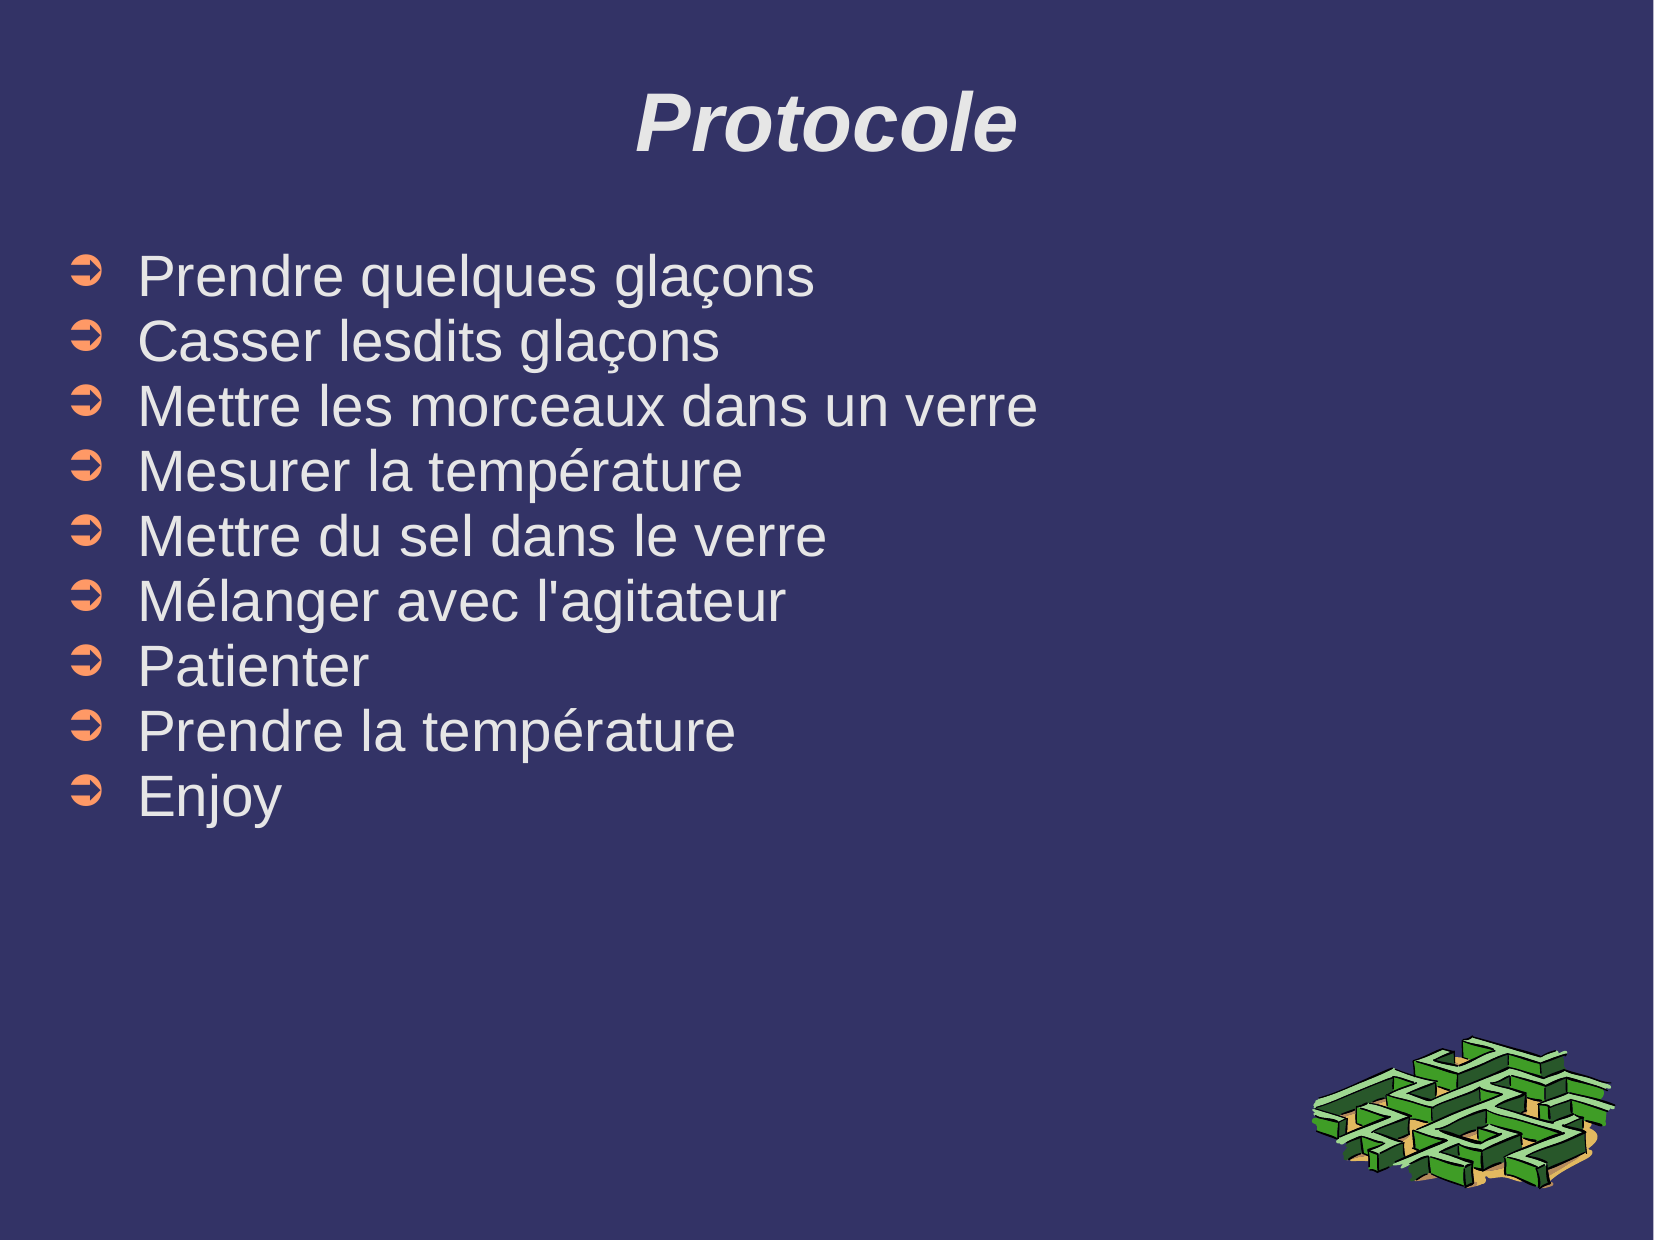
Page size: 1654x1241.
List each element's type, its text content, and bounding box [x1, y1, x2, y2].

title Protocole [121, 26, 1534, 219]
list Prendre quelques glaçons Casser lesdits glaçons Mettre les morceaux dans un verre Mesurer la température Mettre du sel dans le verre Mélanger avec l'agitateur Patienter Prendre la température Enjoy [54, 243, 1565, 827]
